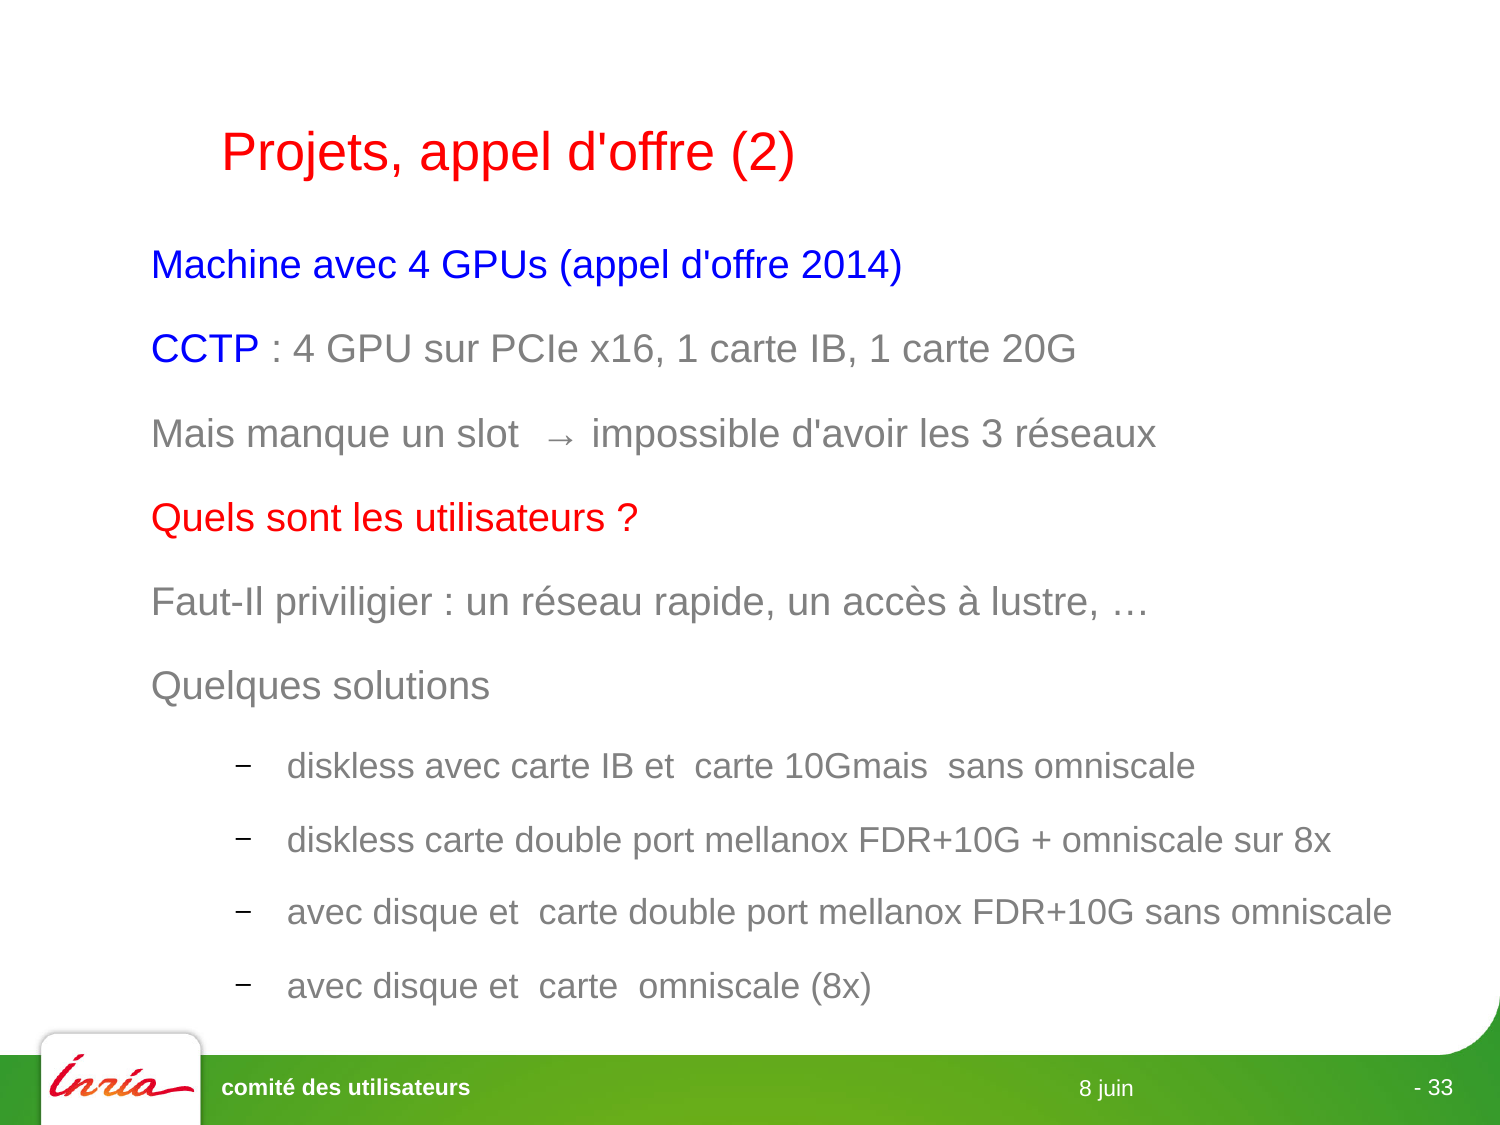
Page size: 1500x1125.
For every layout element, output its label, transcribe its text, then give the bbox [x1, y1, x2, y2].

list Machine avec 4 GPUs (appel d'offre 2014) CCTP : 4 GPU sur PCIe x16, 1 carte IB, 1 carte 20G Mais manque un slot → impossible d'avoir les 3 réseaux Quels sont les utilisateurs ? Faut-Il priviligier : un réseau rapide, un accès à lustre, … Quelques solutions diskless avec carte IB et carte 10Gmais sans omniscale diskless carte double port mellanox FDR+10G + omniscale sur 8x avec disque et carte double port mellanox FDR+10G sans omniscale avec disque et carte omniscale (8x) [150, 231, 1477, 1010]
title Projets, appel d'offre (2) [221, 57, 1459, 231]
picture [0, 947, 1500, 1125]
